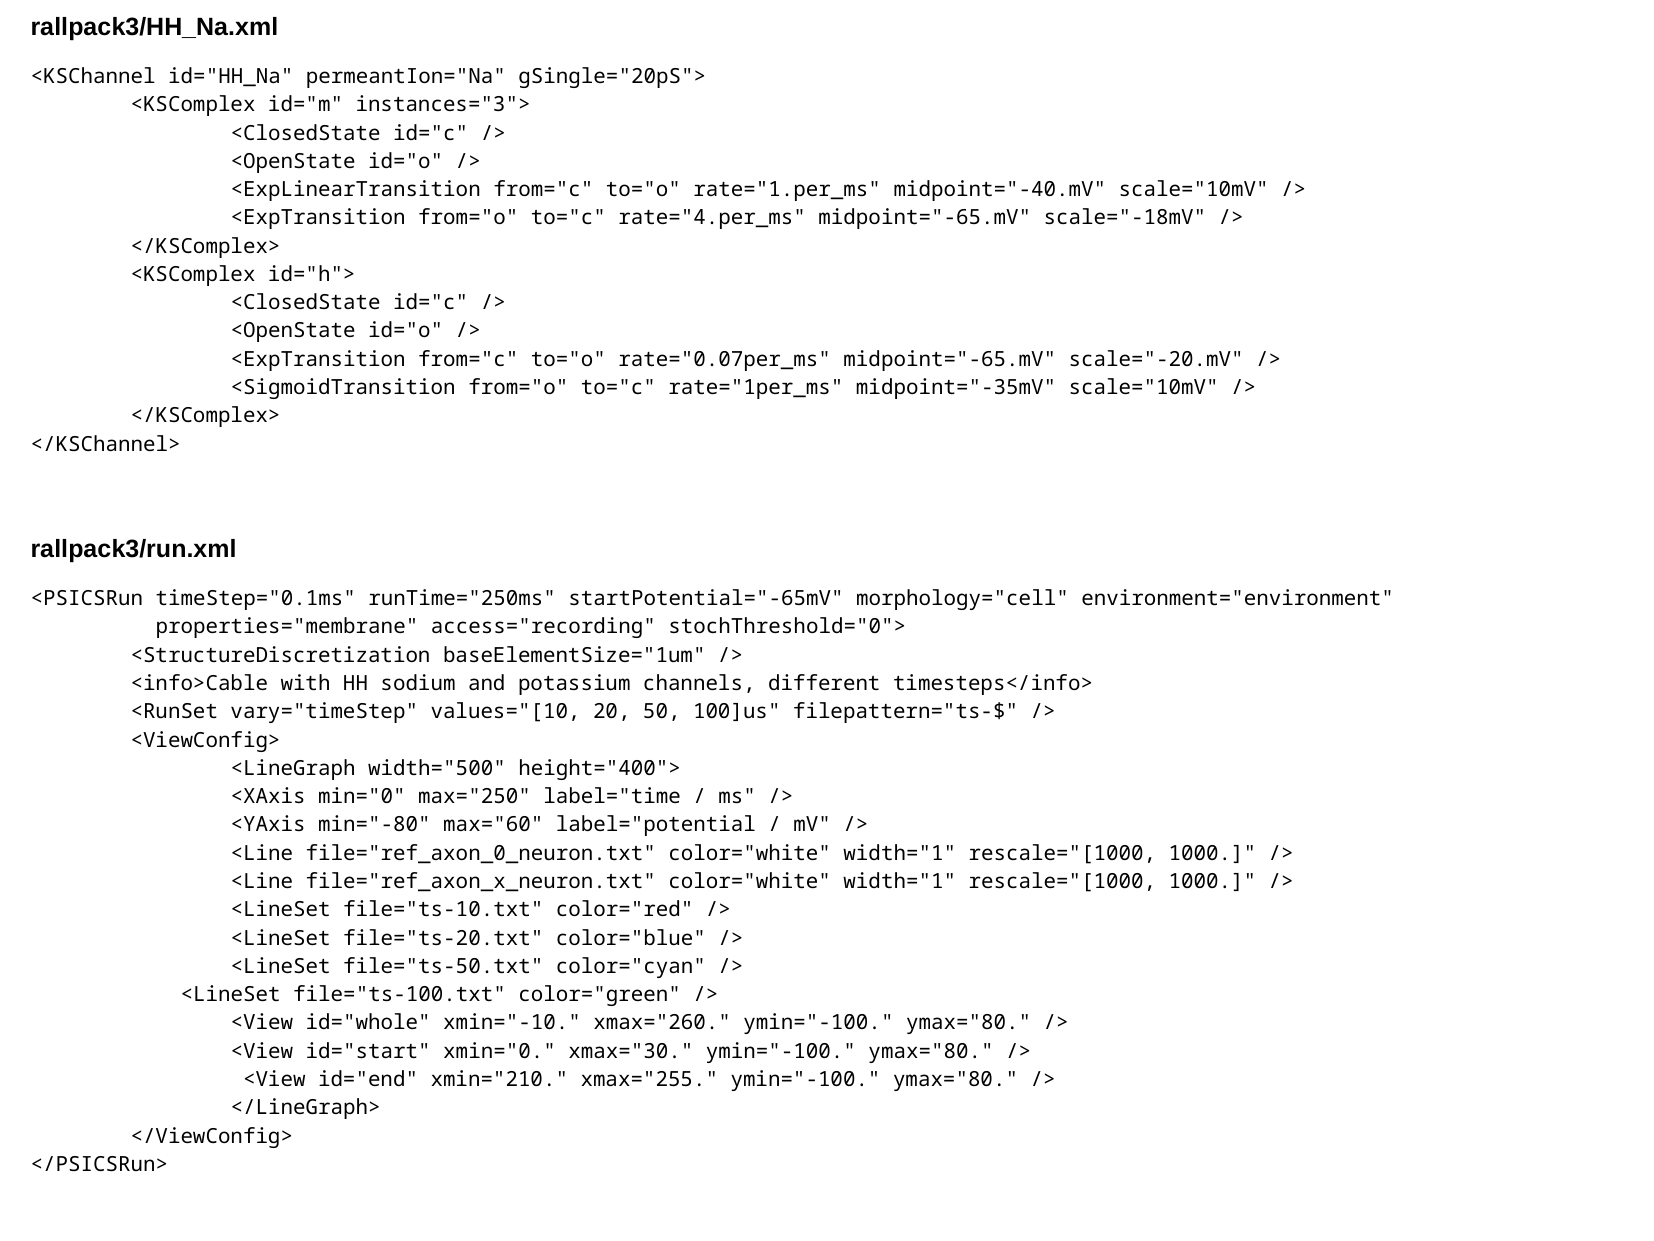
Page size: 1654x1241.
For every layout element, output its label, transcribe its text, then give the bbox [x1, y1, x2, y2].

text_box rallpack3/HH_Na.xml <KSChannel id="HH_Na" permeantIon="Na" gSingle="20pS"> <KSComplex id="m" instances="3"> <ClosedState id="c" /> <OpenState id="o" /> <ExpLinearTransition from="c" to="o" rate="1.per_ms" midpoint="-40.mV" scale="10mV" /> <ExpTransition from="o" to="c" rate="4.per_ms" midpoint="-65.mV" scale="-18mV" /> </KSComplex> <KSComplex id="h"> <ClosedState id="c" /> <OpenState id="o" /> <ExpTransition from="c" to="o" rate="0.07per_ms" midpoint="-65.mV" scale="-20.mV" /> <SigmoidTransition from="o" to="c" rate="1per_ms" midpoint="-35mV" scale="10mV" /> </KSComplex> </KSChannel> rallpack3/run.xml <PSICSRun timeStep="0.1ms" runTime="250ms" startPotential="-65mV" morphology="cell" environment="environment" properties="membrane" access="recording" stochThreshold="0"> <StructureDiscretization baseElementSize="1um" /> <info>Cable with HH sodium and potassium channels, different timesteps</info> <RunSet vary="timeStep" values="[10, 20, 50, 100]us" filepattern="ts-$" /> <ViewConfig> <LineGraph width="500" height="400"> <XAxis min="0" max="250" label="time / ms" /> <YAxis min="-80" max="60" label="potential / mV" /> <Line file="ref_axon_0_neuron.txt" color="white" width="1" rescale="[1000, 1000.]" /> <Line file="ref_axon_x_neuron.txt" color="white" width="1" rescale="[1000, 1000.]" /> <LineSet file="ts-10.txt" color="red" /> <LineSet file="ts-20.txt" color="blue" /> <LineSet file="ts-50.txt" color="cyan" /> <LineSet file="ts-100.txt" color="green" /> <View id="whole" xmin="-10." xmax="260." ymin="-100." ymax="80." /> <View id="start" xmin="0." xmax="30." ymin="-100." ymax="80." /> <View id="end" xmin="210." xmax="255." ymin="-100." ymax="80." /> </LineGraph> </ViewConfig> </PSICSRun> [15, 5, 1654, 1211]
